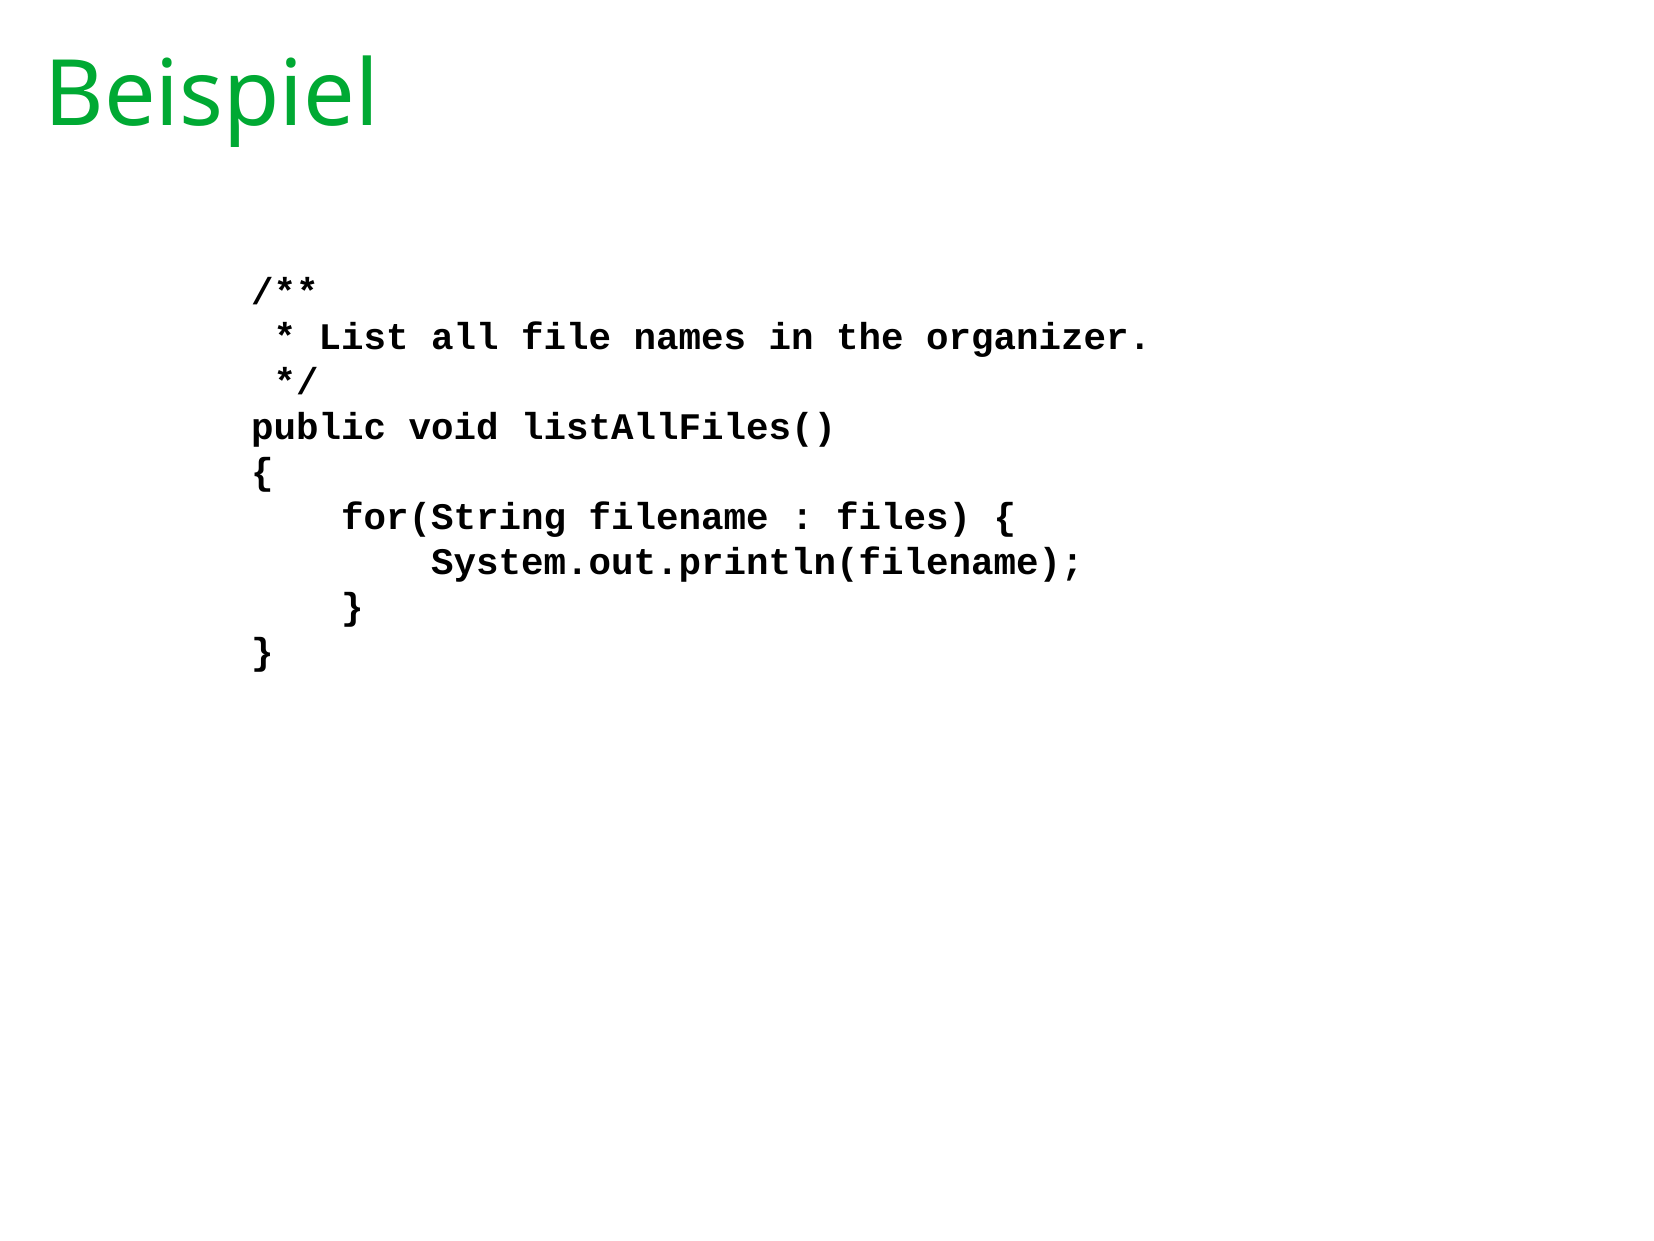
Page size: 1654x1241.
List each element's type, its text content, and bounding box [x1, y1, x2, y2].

text_box /** * List all file names in the organizer. */ public void listAllFiles() { for(String filename : files) { System.out.println(filename); } } [236, 259, 1416, 680]
title Beispiel [29, 29, 1436, 148]
